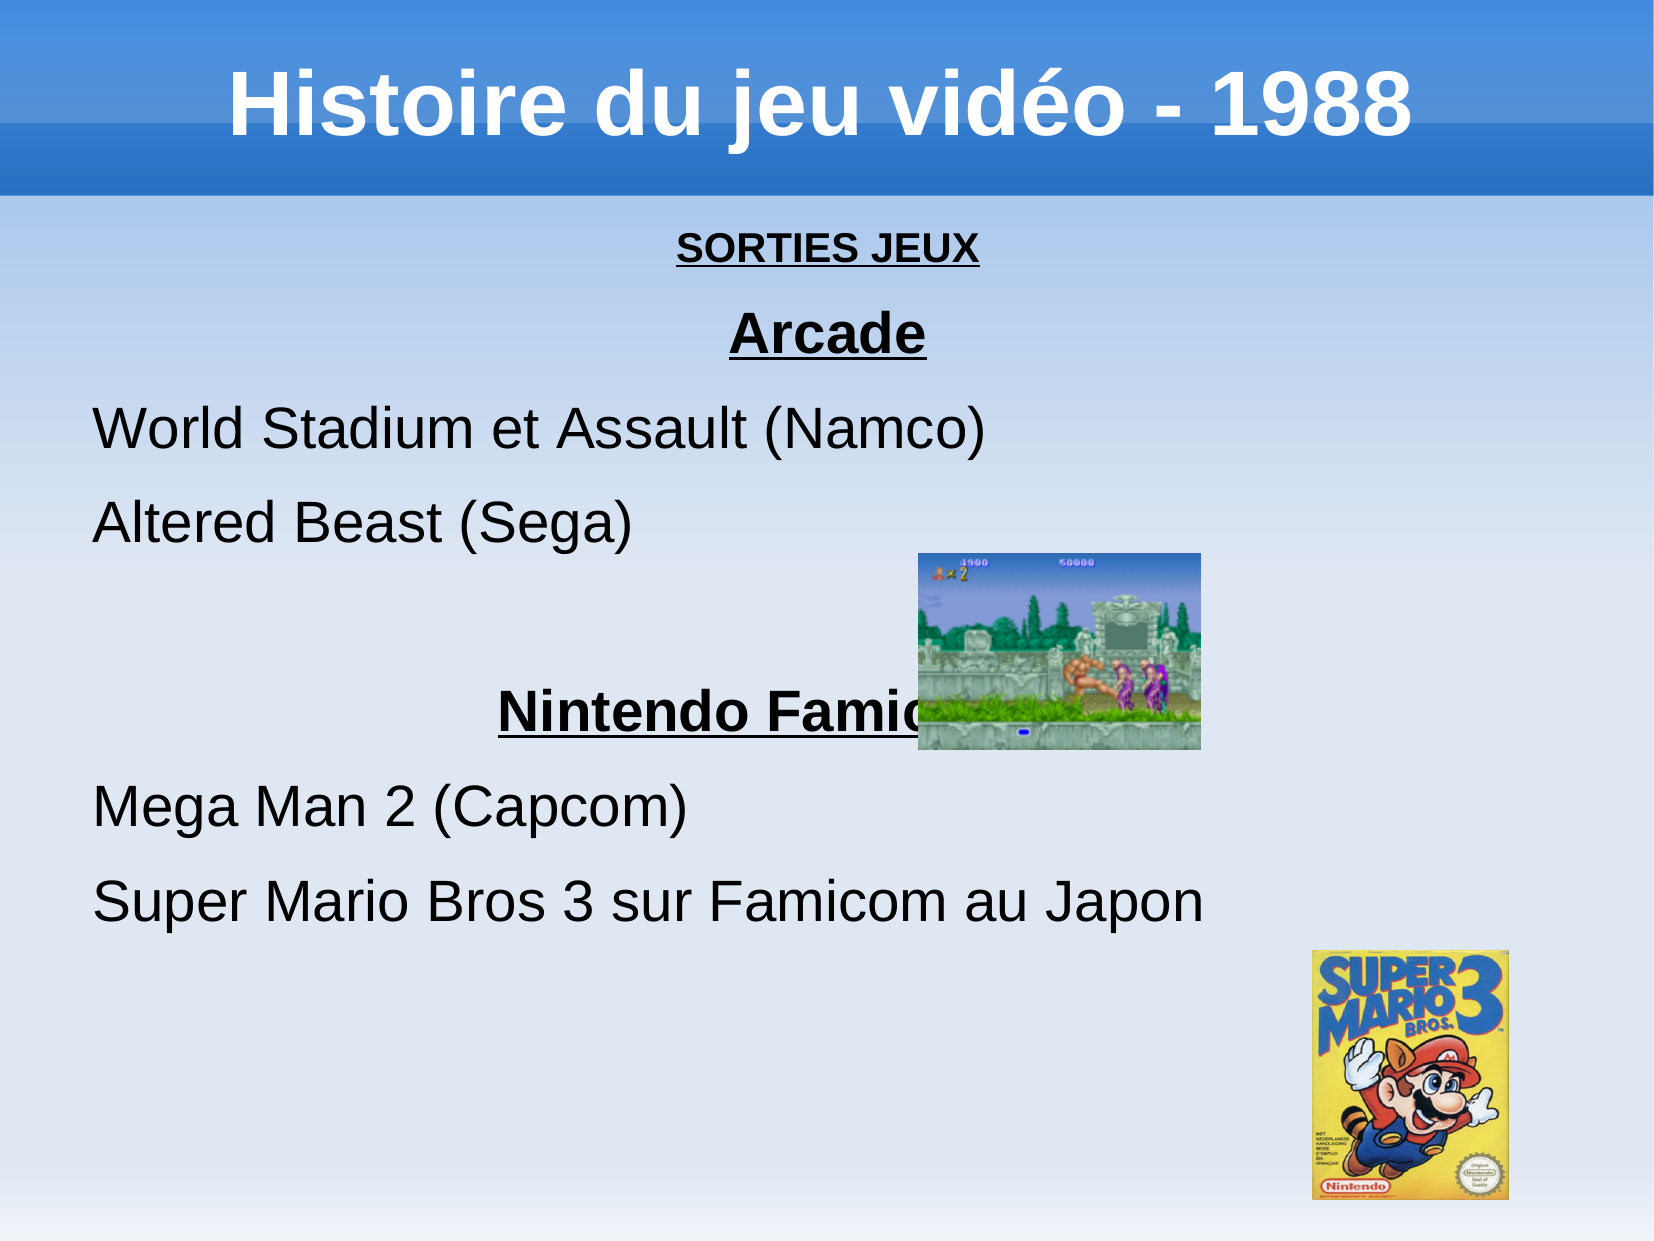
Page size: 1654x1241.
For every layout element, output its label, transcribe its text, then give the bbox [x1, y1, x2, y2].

picture [0, 0, 1654, 1241]
list SORTIES JEUX Arcade World Stadium et Assault (Namco) Altered Beast (Sega) Nintendo Famicom/NES Mega Man 2 (Capcom) Super Mario Bros 3 sur Famicom au Japon [75, 225, 1564, 1104]
title Histoire du jeu vidéo - 1988 [76, 7, 1565, 200]
